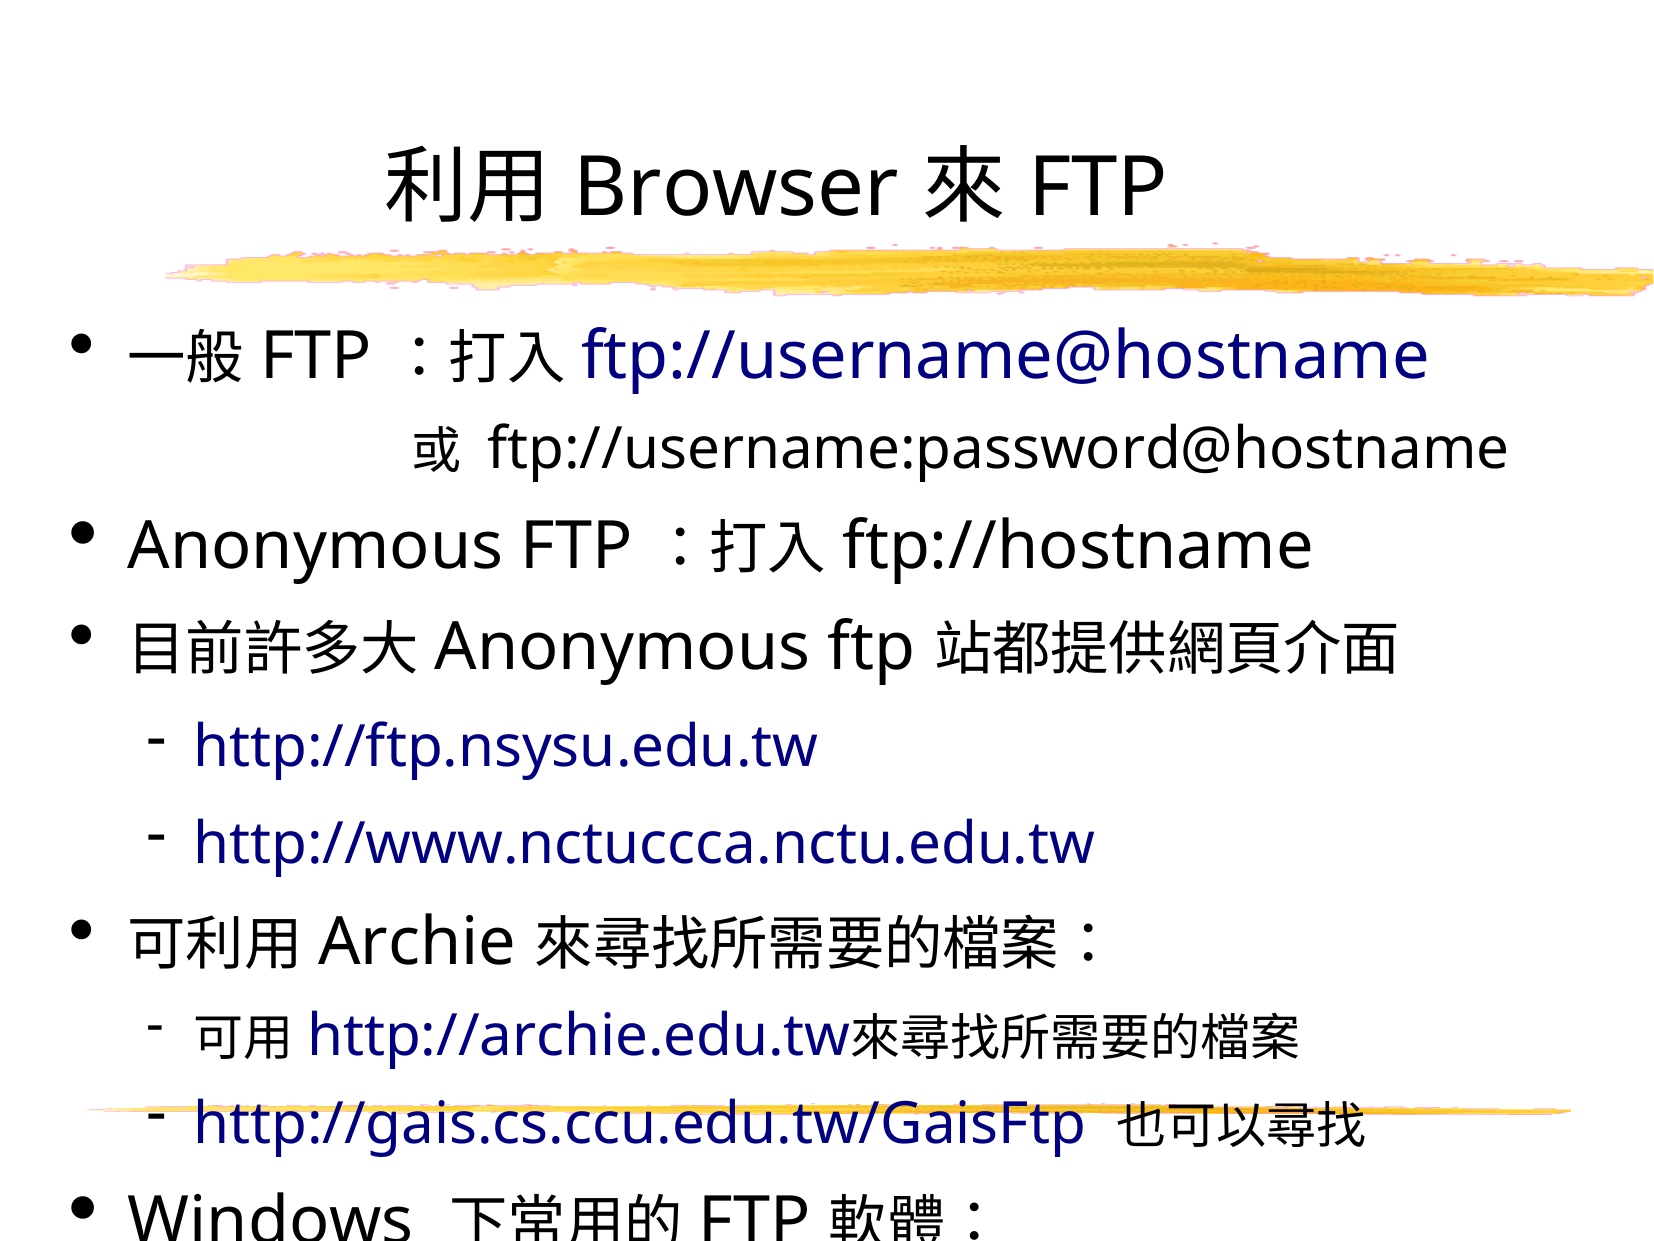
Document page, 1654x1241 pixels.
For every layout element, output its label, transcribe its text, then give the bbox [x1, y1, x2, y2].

list 一般FTP：打入ftp://username@hostname 或 ftp://username:password@hostname Anonymous FTP：打入ftp://hostname 目前許多大Anonymous ftp站都提供網頁介面 http://ftp.nsysu.edu.tw http://www.nctuccca.nctu.edu.tw 可利用Archie來尋找所需要的檔案： 可用http://archie.edu.tw來尋找所需要的檔案 http://gais.cs.ccu.edu.tw/GaisFtp 也可以尋找 Windows 下常用的FTP軟體：WS_FTP、FizeZilla [56, 300, 1572, 1173]
picture [165, 237, 1654, 308]
title 利用Browser來FTP [73, 41, 1479, 249]
